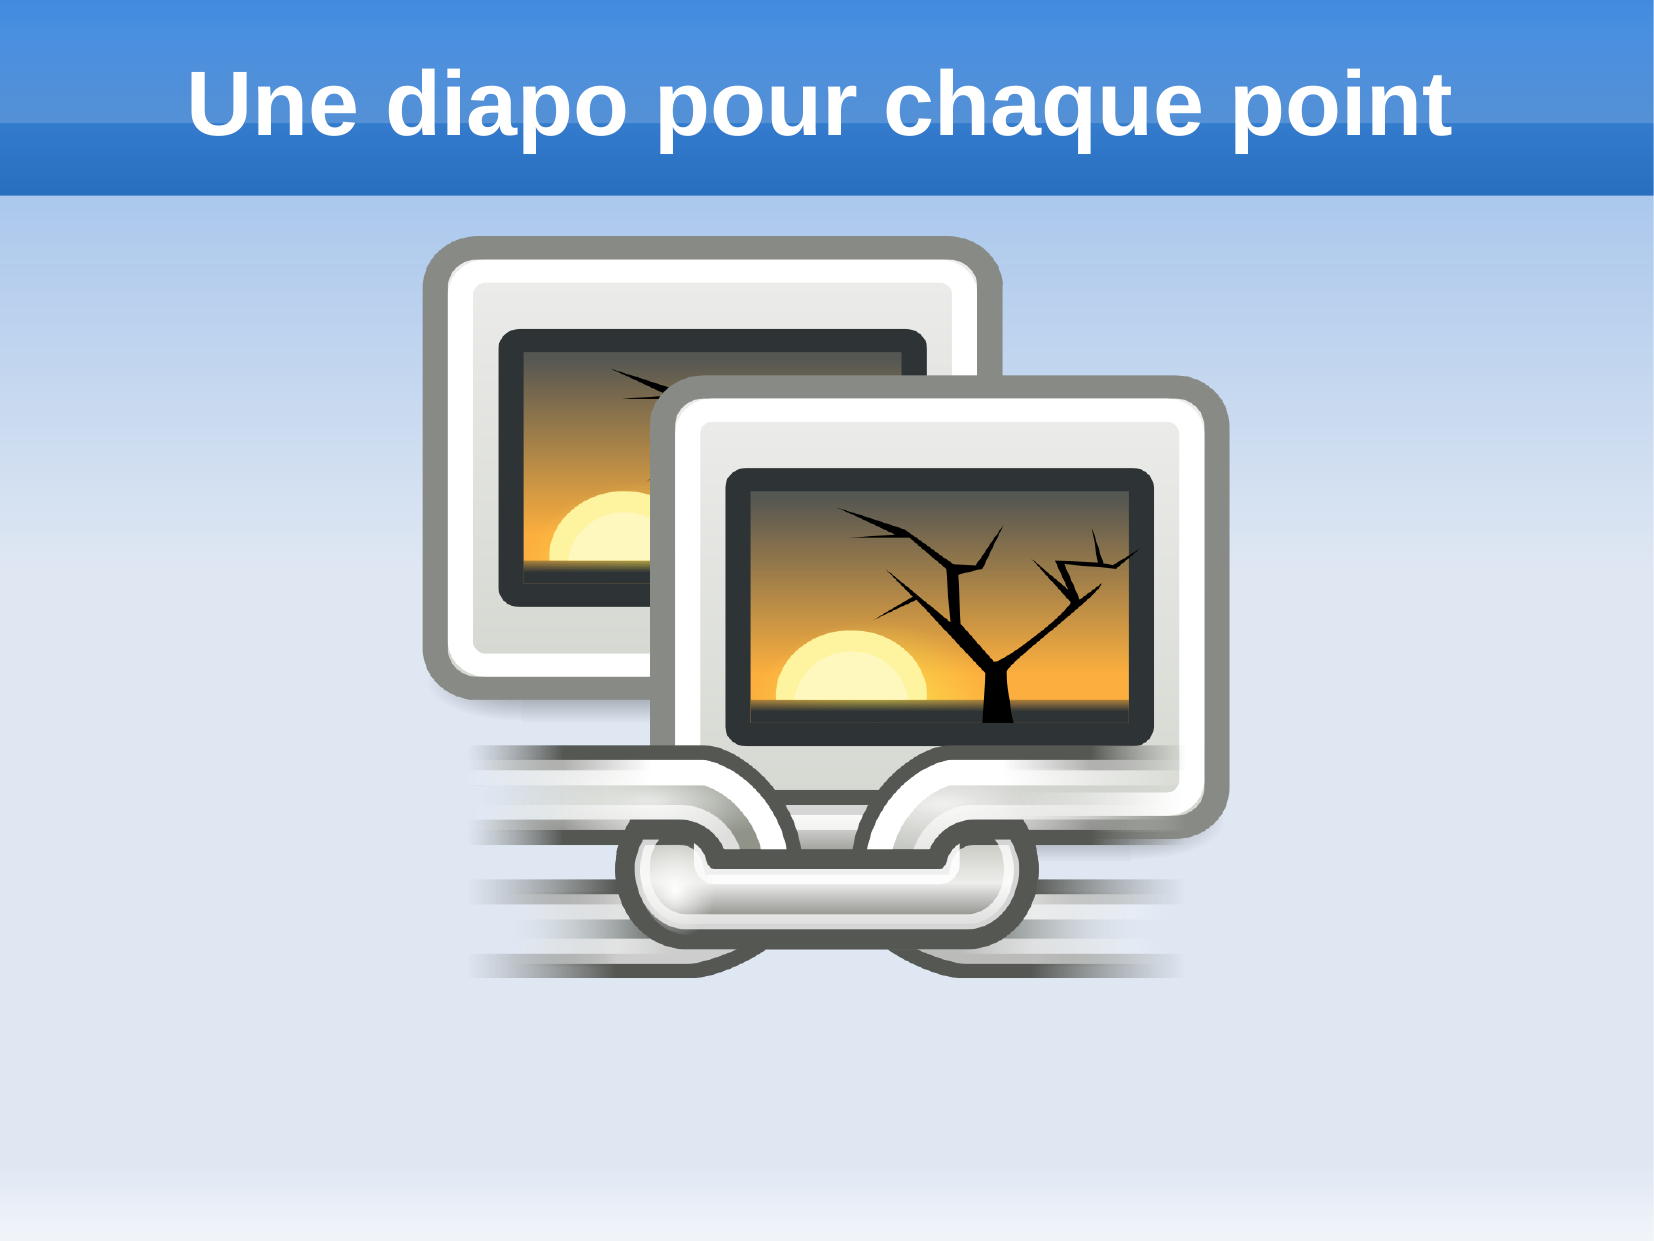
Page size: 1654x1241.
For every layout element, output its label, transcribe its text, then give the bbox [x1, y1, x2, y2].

picture [0, 0, 1654, 1241]
title Une diapo pour chaque point [76, 0, 1565, 208]
